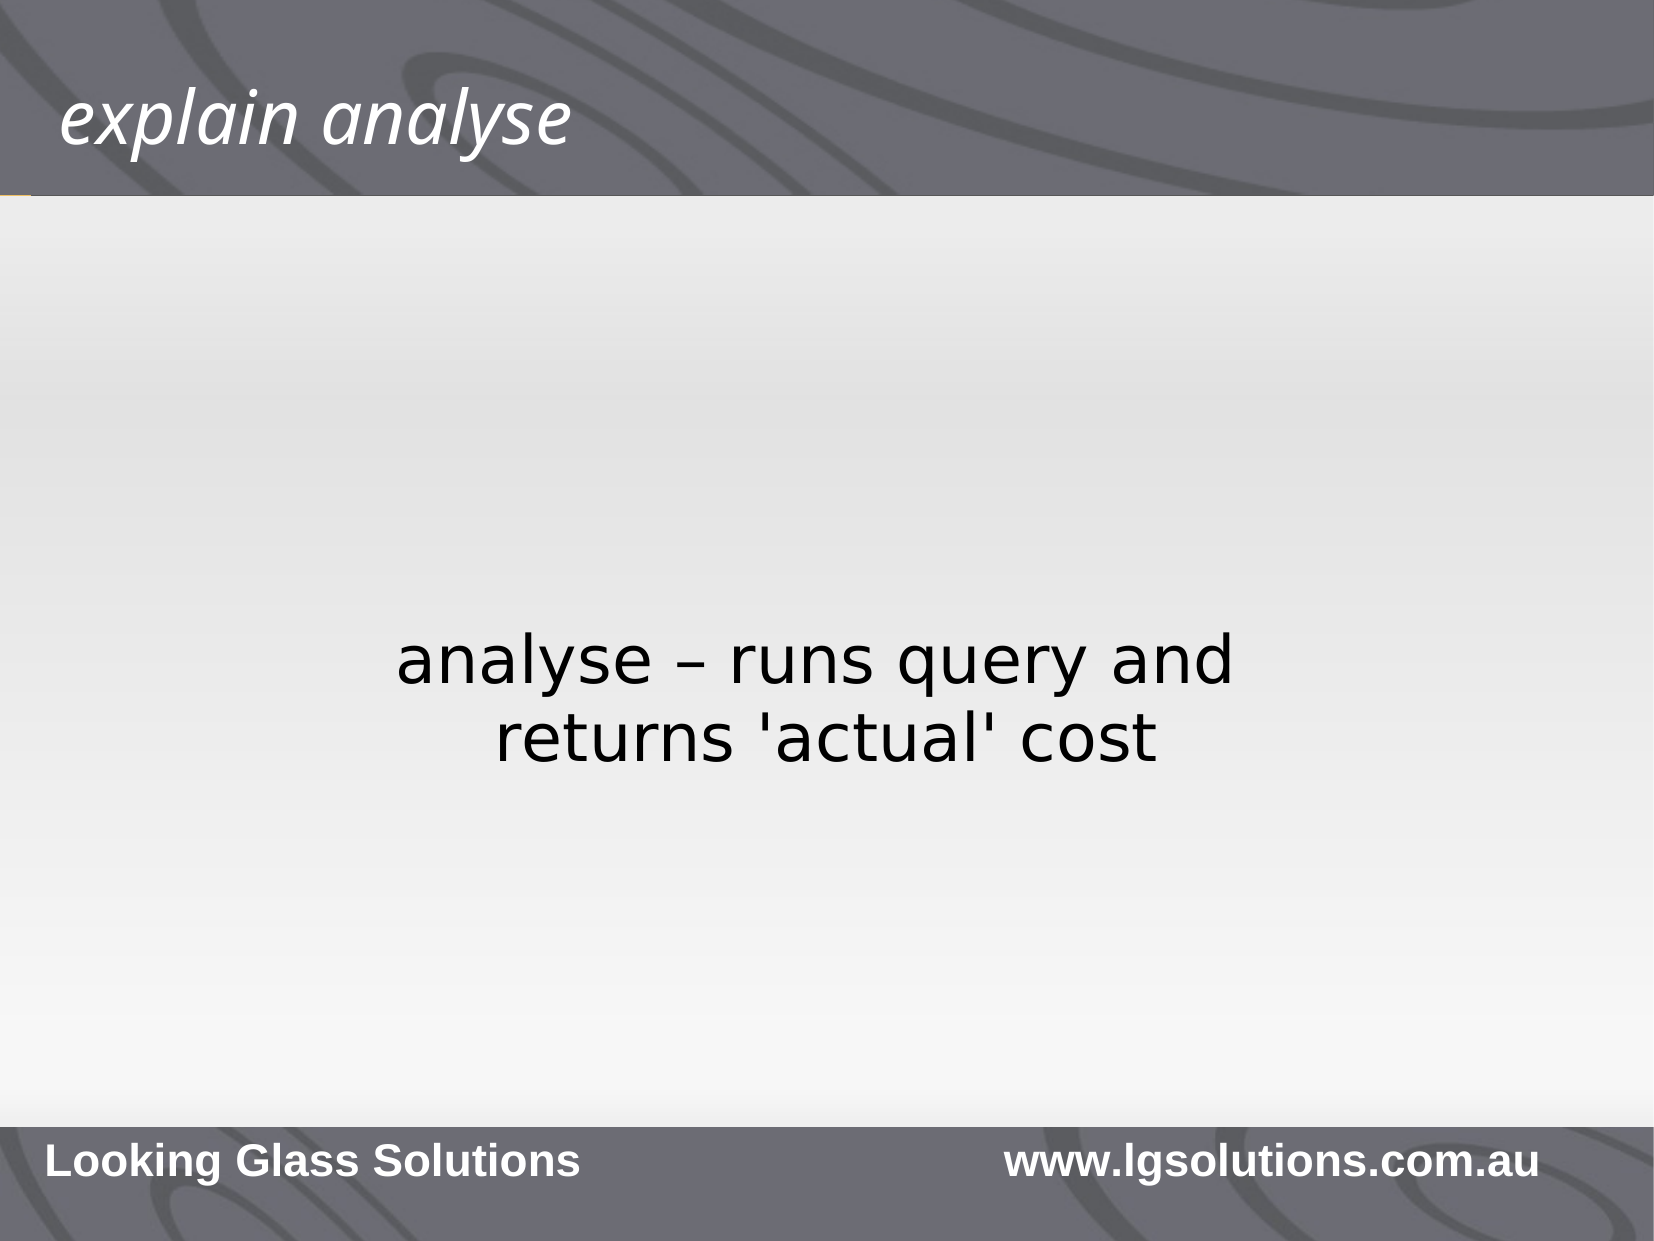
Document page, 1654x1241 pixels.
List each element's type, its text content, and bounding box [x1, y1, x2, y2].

title explain analyse [59, 41, 1270, 190]
picture [0, 0, 1654, 1241]
subtitle analyse – runs query and returns 'actual' cost [82, 297, 1571, 1102]
